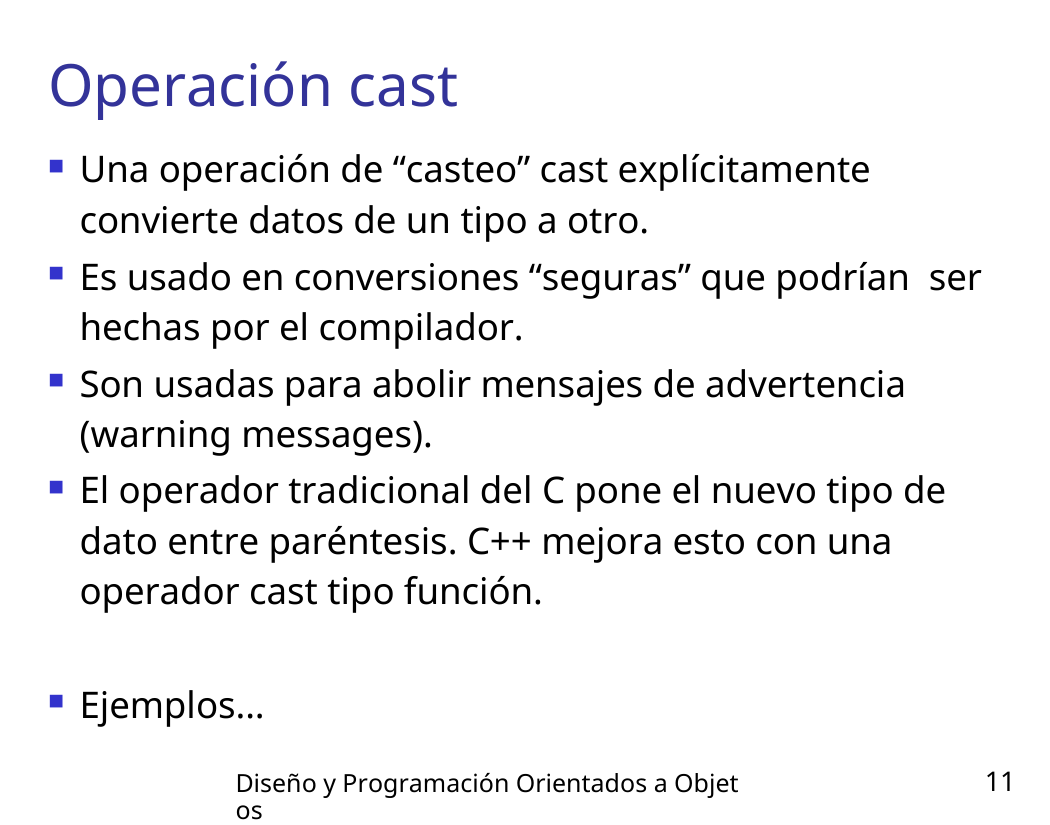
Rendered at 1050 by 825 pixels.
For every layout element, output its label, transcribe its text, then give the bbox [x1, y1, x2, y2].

title Operación cast [37, 8, 1026, 129]
list Una operación de “casteo” cast explícitamente convierte datos de un tipo a otro. Es usado en conversiones “seguras” que podrían ser hechas por el compilador. Son usadas para abolir mensajes de advertencia (warning messages). El operador tradicional del C pone el nuevo tipo de dato entre paréntesis. C++ mejora esto con una operador cast tipo función. Ejemplos... [37, 138, 1023, 739]
